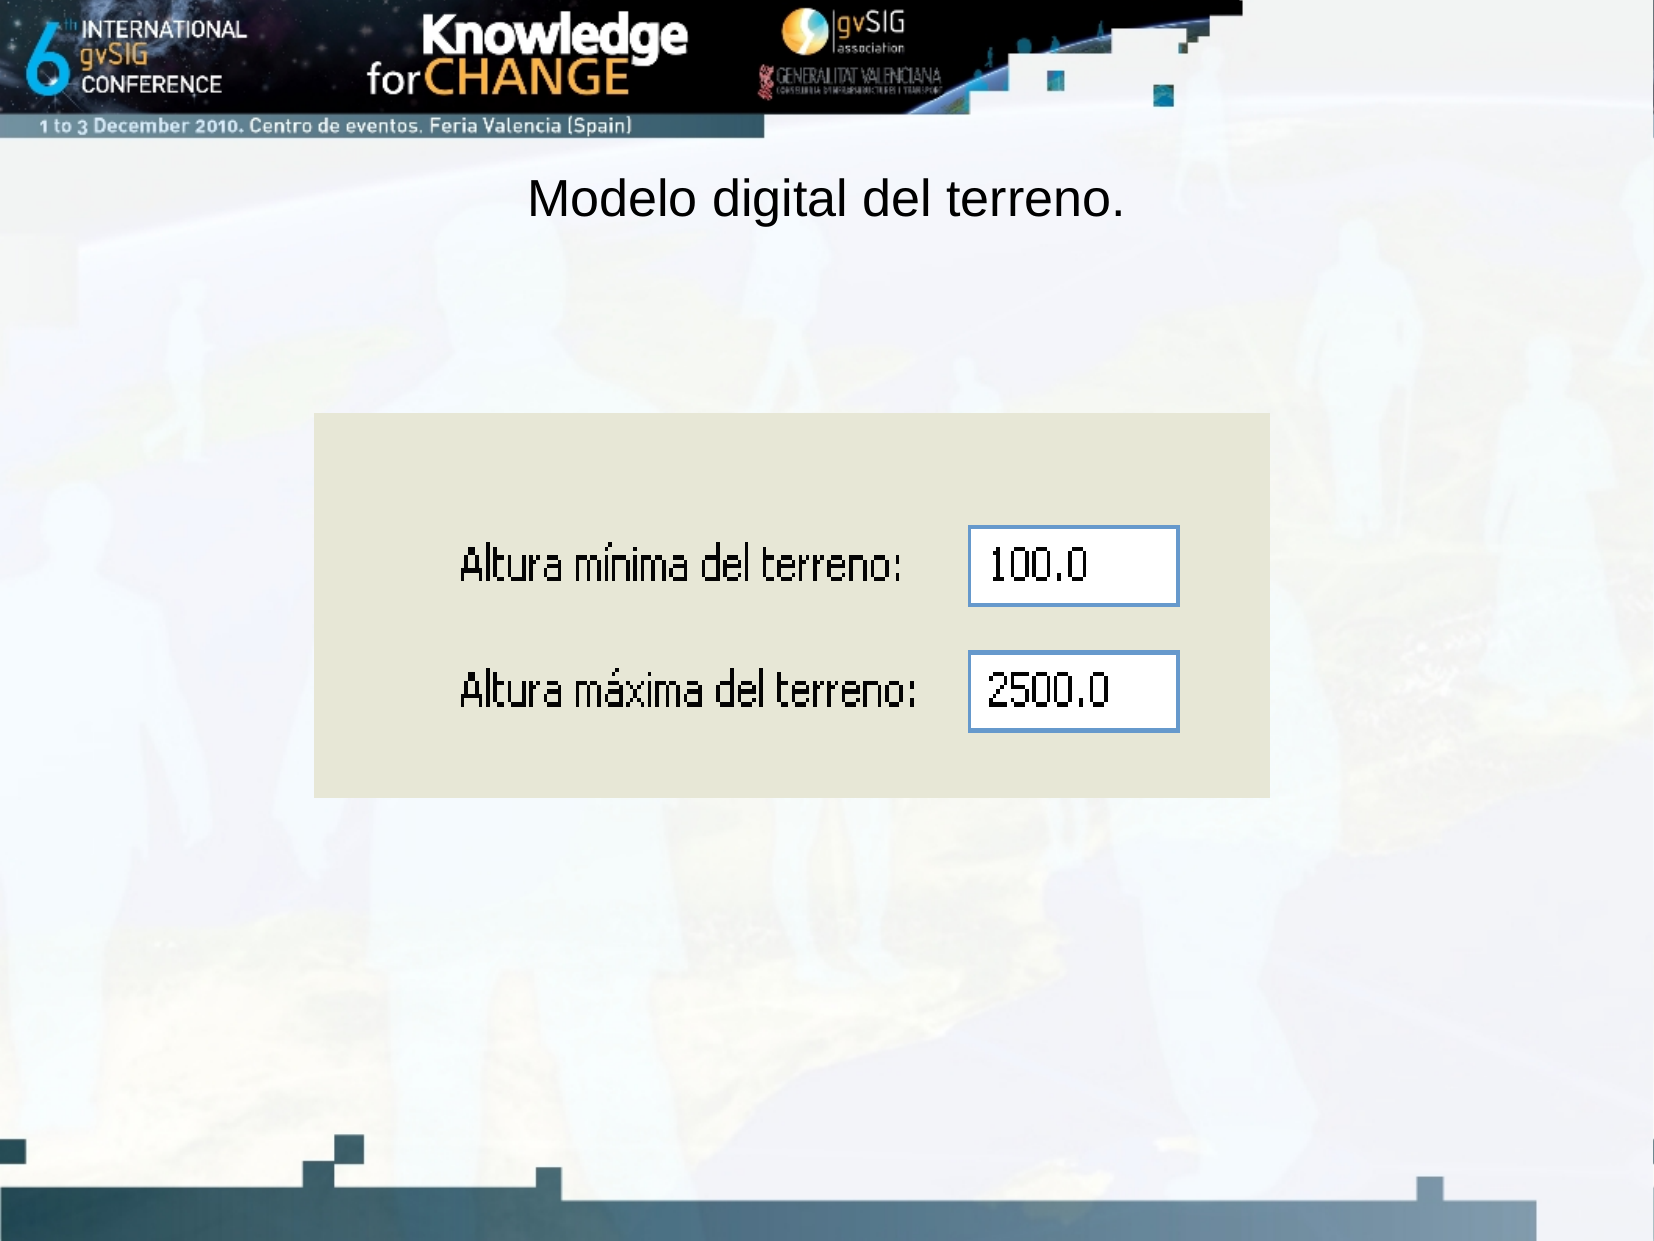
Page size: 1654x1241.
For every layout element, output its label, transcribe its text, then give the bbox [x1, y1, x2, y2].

picture [0, 0, 1654, 1241]
title Modelo digital del terreno. [82, 147, 1571, 250]
chart [82, 290, 1571, 1109]
